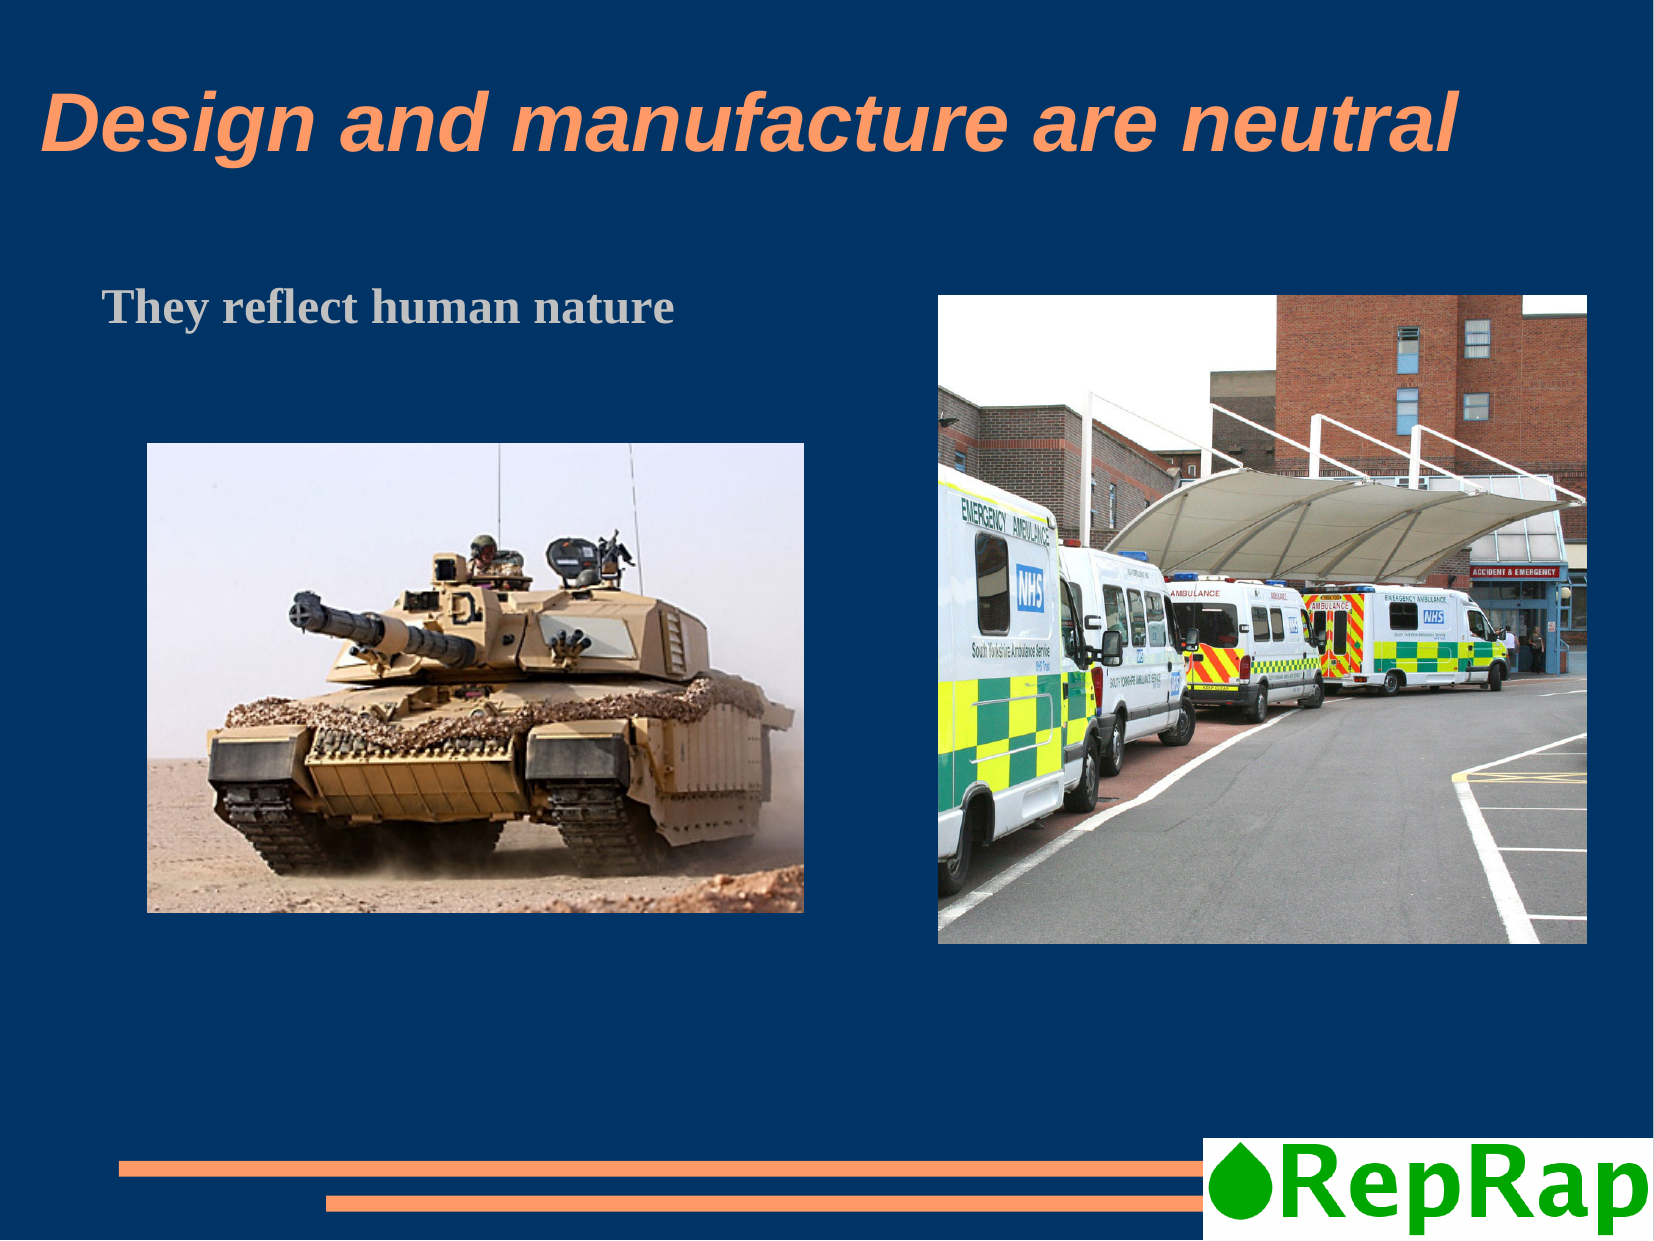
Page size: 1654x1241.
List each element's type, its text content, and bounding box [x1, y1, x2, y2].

title Design and manufacture are neutral [40, 19, 1534, 227]
text_box They reflect human nature [51, 224, 1614, 1077]
picture [147, 443, 804, 913]
picture [1203, 1138, 1654, 1241]
picture [938, 295, 1587, 944]
